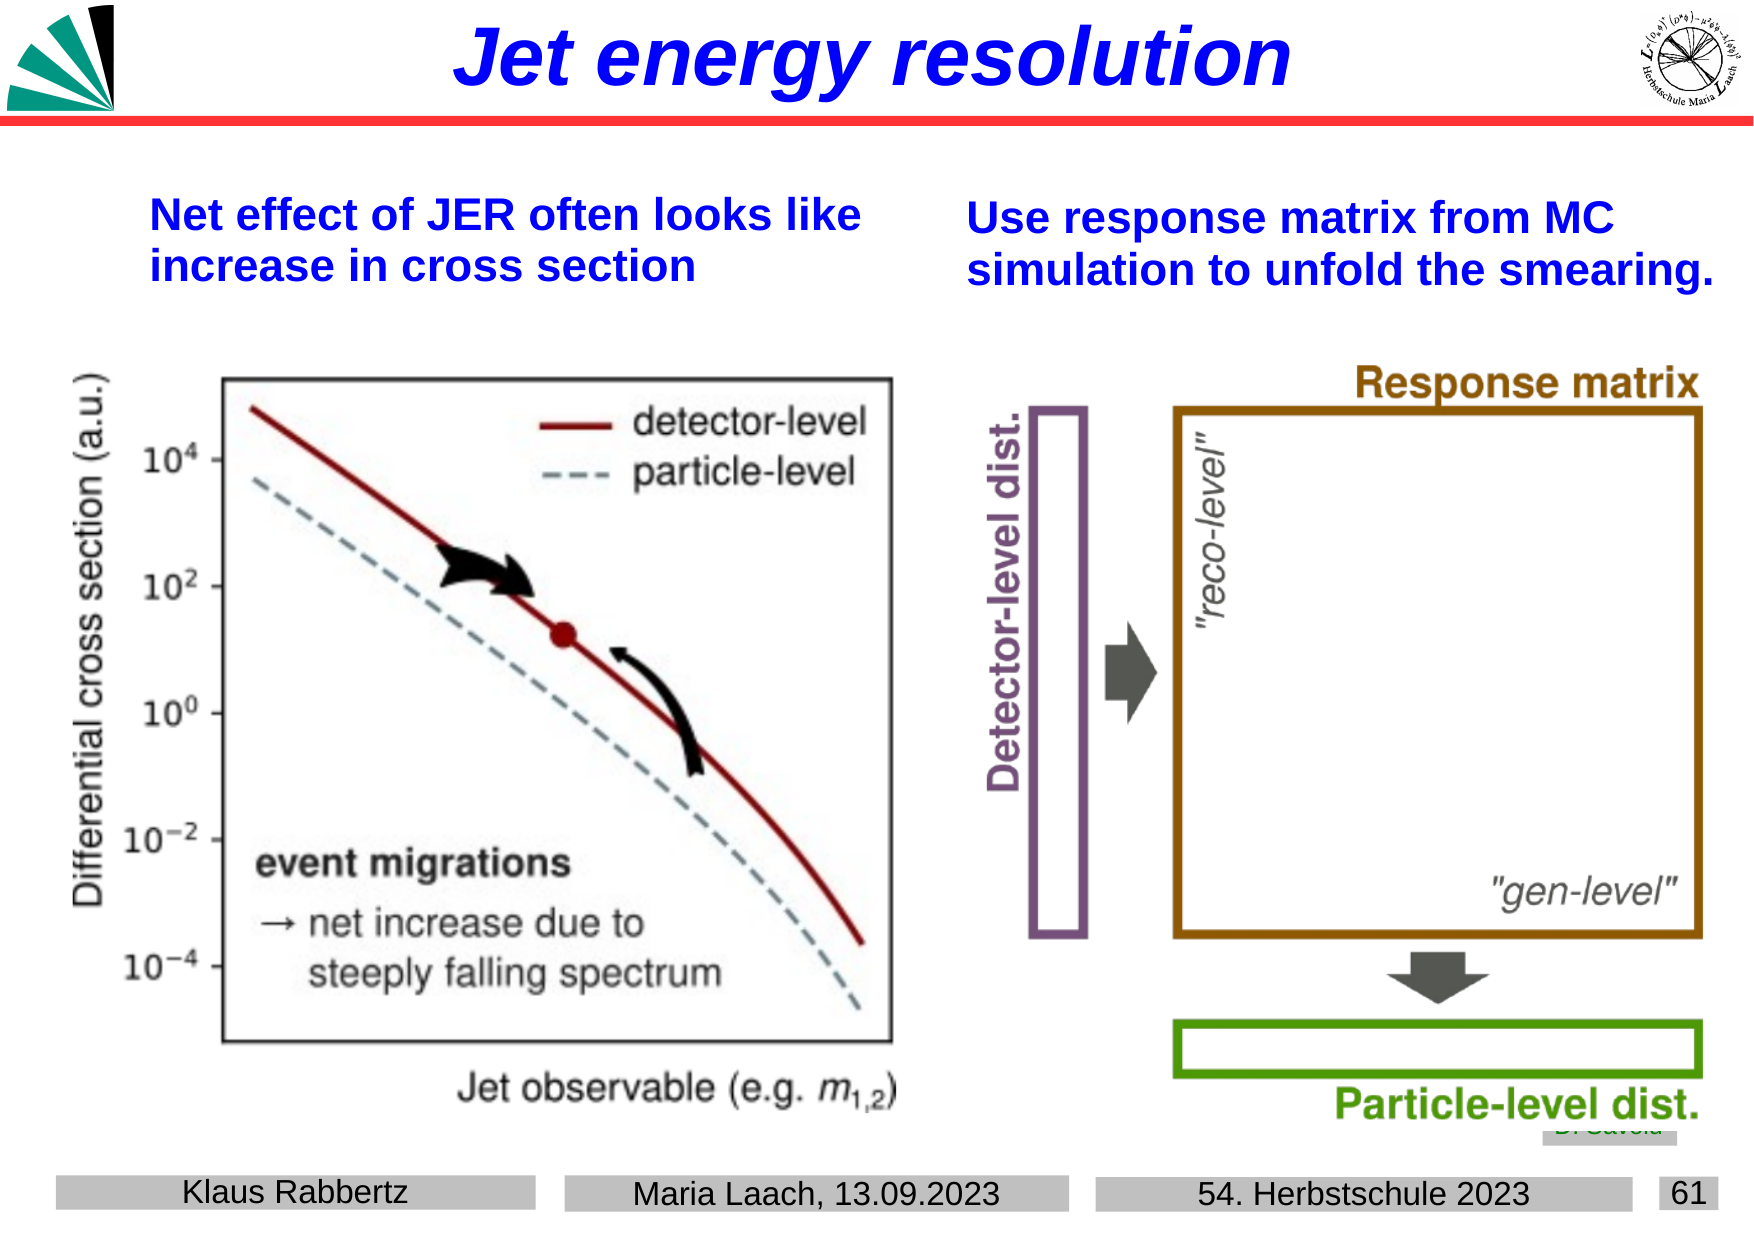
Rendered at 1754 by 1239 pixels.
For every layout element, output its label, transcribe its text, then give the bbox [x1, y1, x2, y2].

picture [973, 359, 1735, 1131]
text_box Net effect of JER often looks like increase in cross section [137, 183, 875, 298]
title Jet energy resolution [129, 0, 1617, 114]
picture [7, 5, 114, 112]
picture [1641, 11, 1741, 106]
text_box D. Savoiu [1542, 1131, 1678, 1146]
picture [63, 354, 911, 1128]
text_box Use response matrix from MC simulation to unfold the smearing. [954, 186, 1728, 302]
